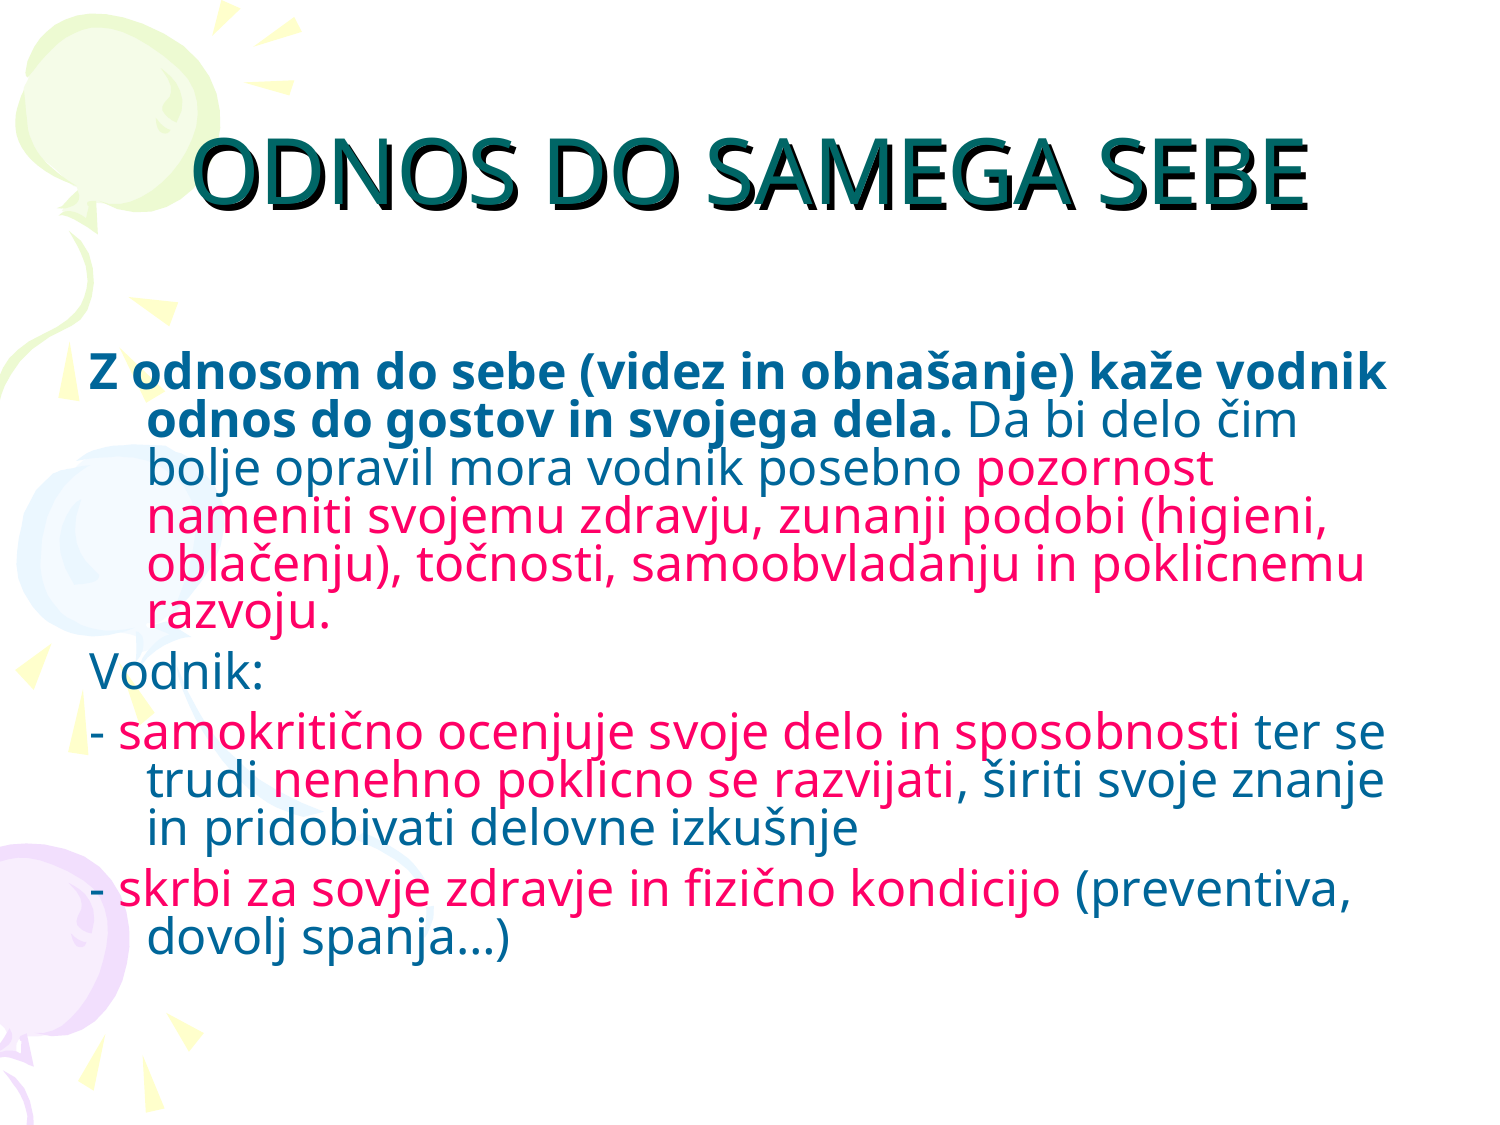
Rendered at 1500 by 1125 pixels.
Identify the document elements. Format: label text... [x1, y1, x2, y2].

title ODNOS DO SAMEGA SEBE [72, 16, 1426, 233]
list Z odnosom do sebe (videz in obnašanje) kaže vodnik odnos do gostov in svojega dela. Da bi delo čim bolje opravil mora vodnik posebno pozornost nameniti svojemu zdravju, zunanji podobi (higieni, oblačenju), točnosti, samoobvladanju in poklicnemu razvoju. Vodnik: - samokritično ocenjuje svoje delo in sposobnosti ter se trudi nenehno poklicno se razvijati, širiti svoje znanje in pridobivati delovne izkušnje - skrbi za sovje zdravje in fizično kondicijo (preventiva, dovolj spanja…) [75, 262, 1426, 994]
